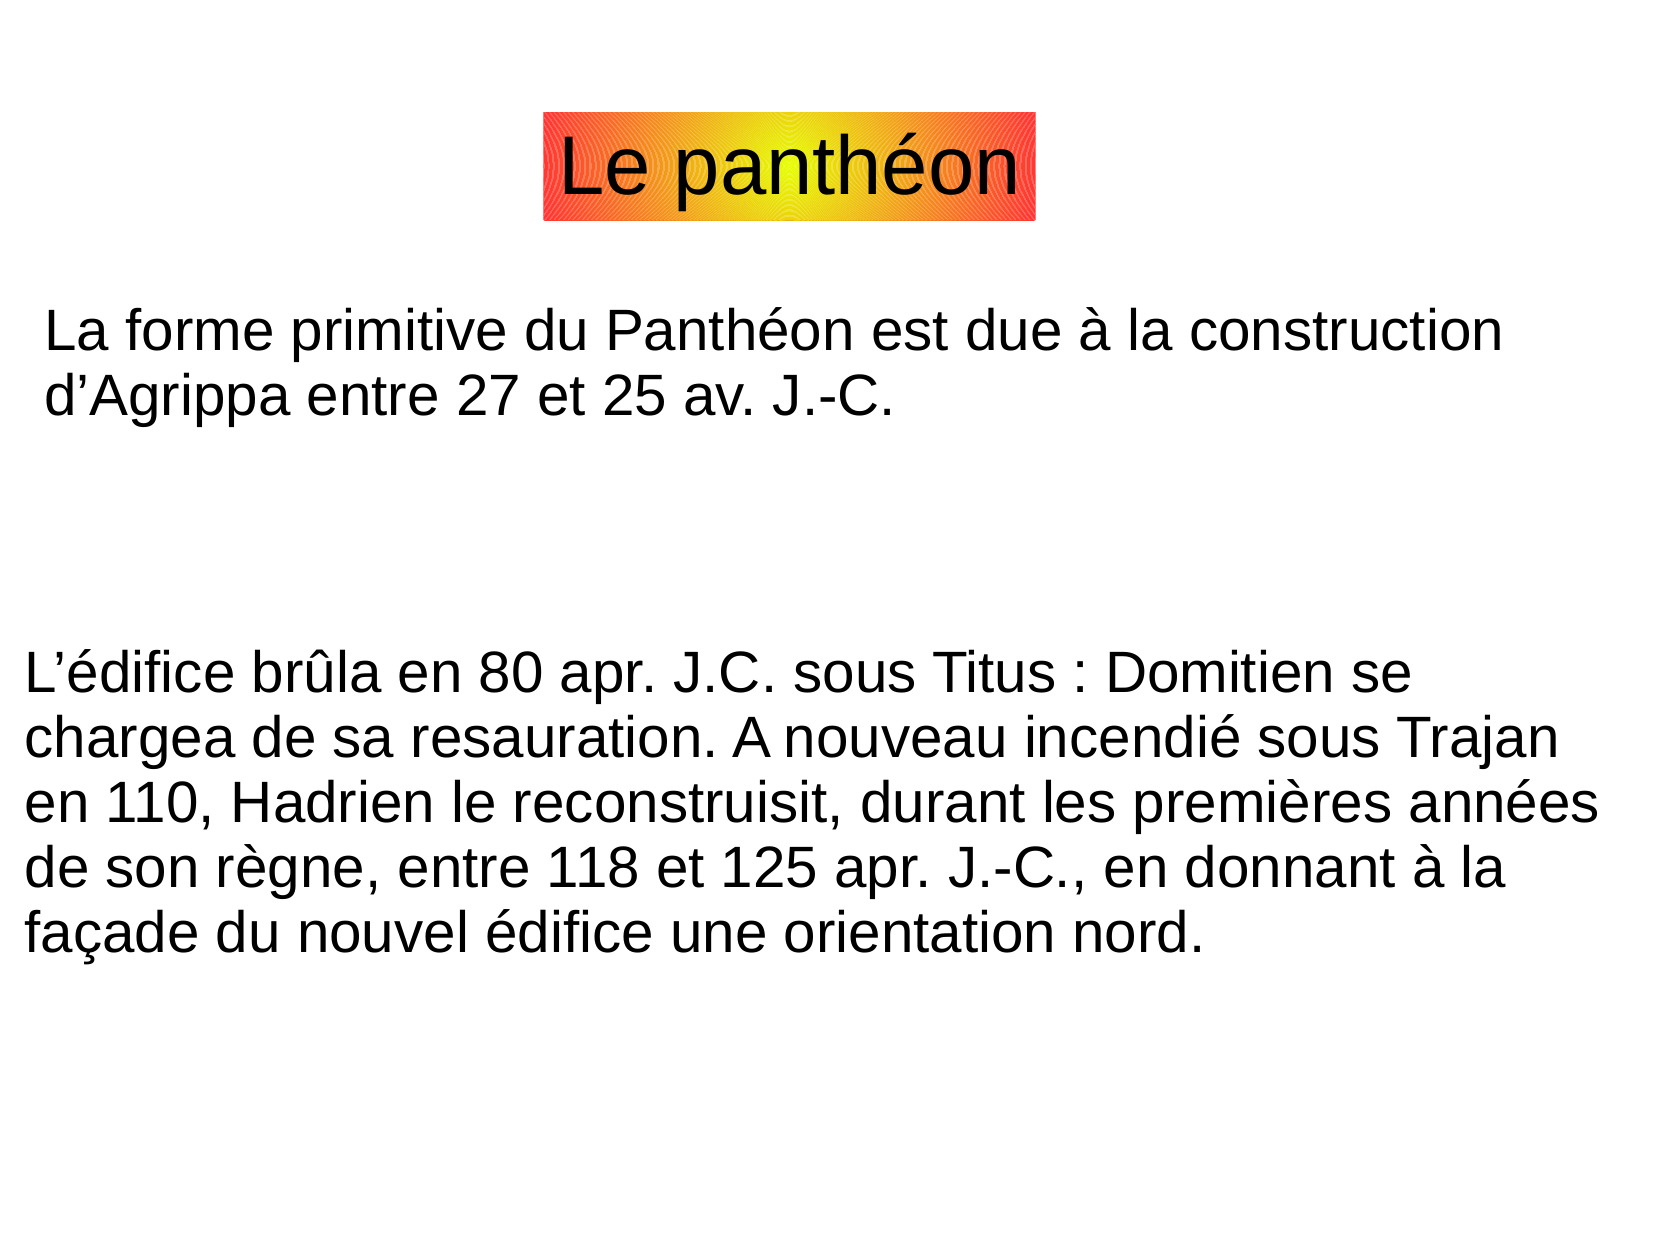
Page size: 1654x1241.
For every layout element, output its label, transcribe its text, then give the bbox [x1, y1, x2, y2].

text_box La forme primitive du Panthéon est due à la construction d’Agrippa entre 27 et 25 av. J.-C. [29, 290, 1565, 565]
text_box Le panthéon [543, 112, 1036, 221]
text_box L’édifice brûla en 80 apr. J.C. sous Titus : Domitien se chargea de sa resauration. A nouveau incendié sous Trajan en 110, Hadrien le reconstruisit, durant les premières années de son règne, entre 118 et 125 apr. J.-C., en donnant à la façade du nouvel édifice une orientation nord. [9, 632, 1654, 971]
